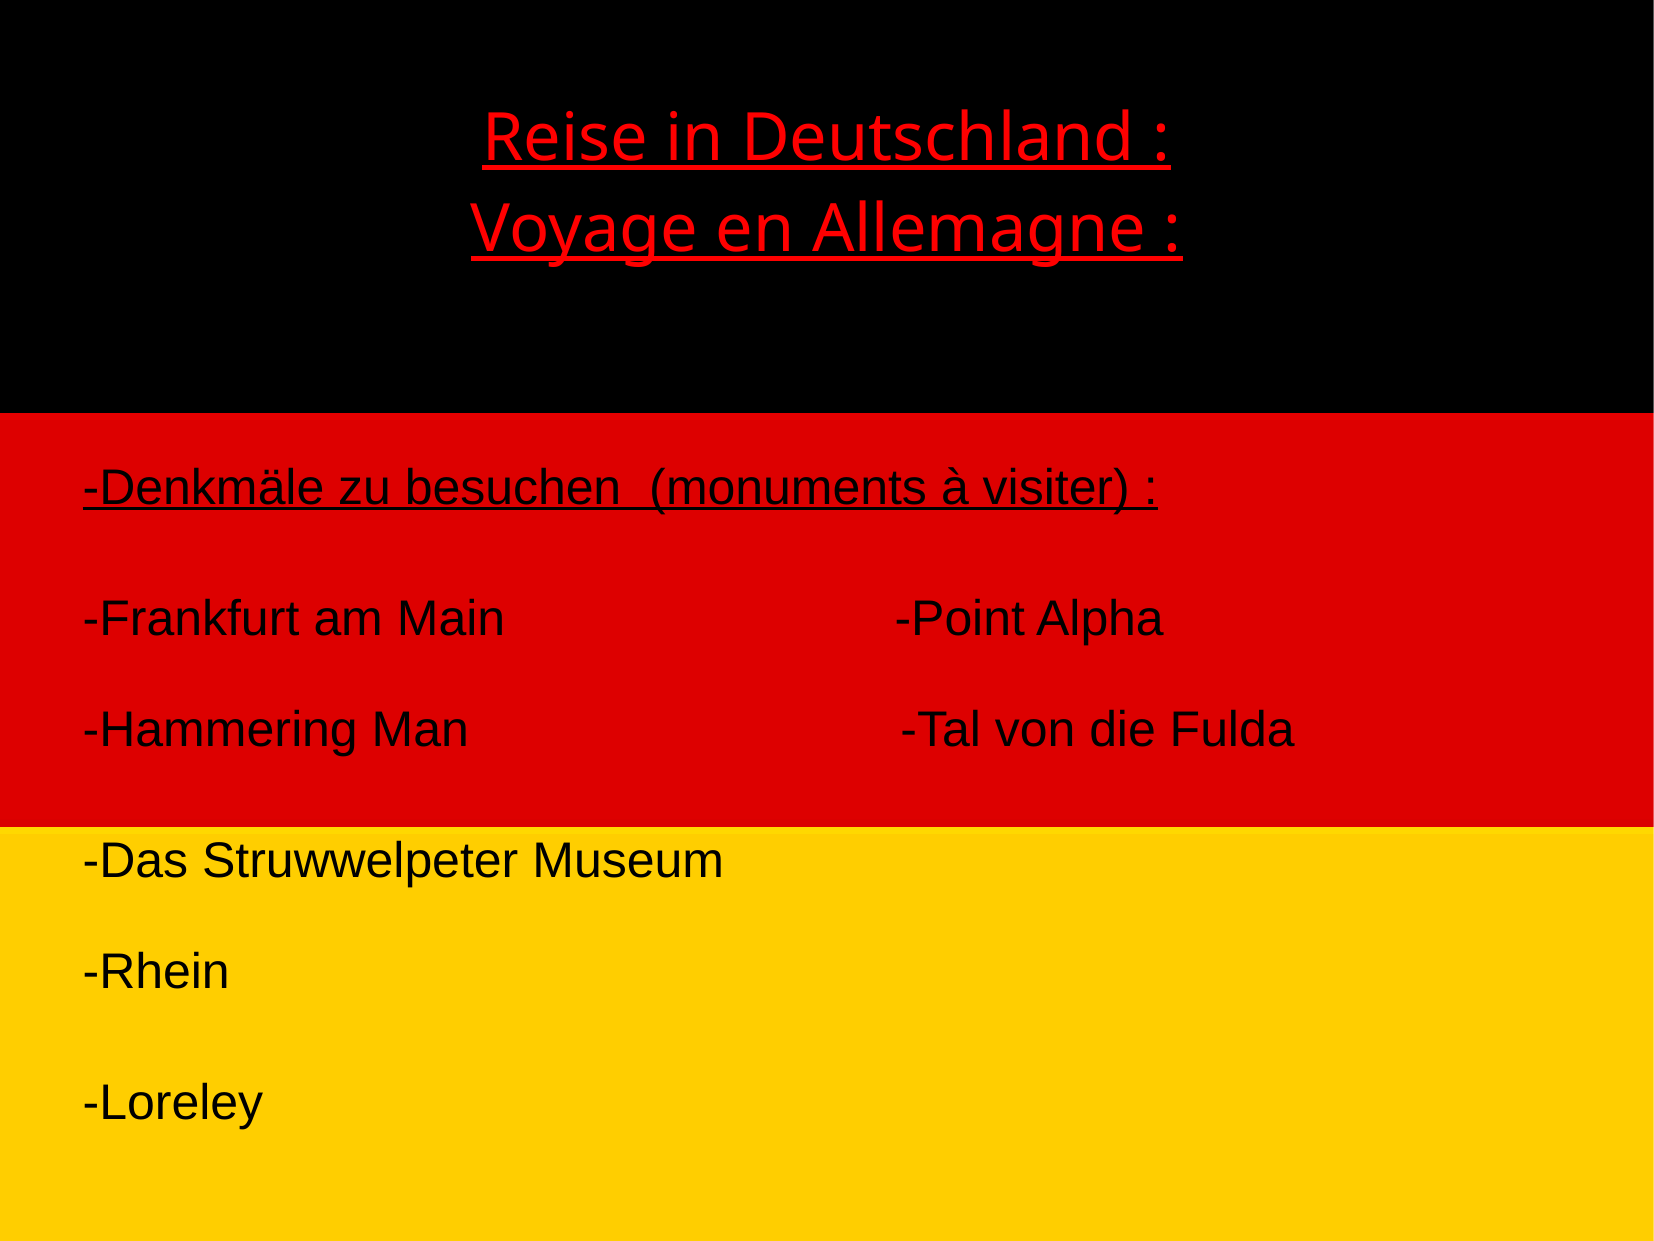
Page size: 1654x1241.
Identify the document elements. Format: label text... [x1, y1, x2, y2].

picture [0, 0, 1654, 1241]
subtitle -Denkmäle zu besuchen (monuments à visiter) : -Frankfurt am Main -Point Alpha -Hammering Man -Tal von die Fulda -Das Struwwelpeter Museum -Rhein -Loreley [82, 309, 1560, 1241]
title Reise in Deutschland : Voyage en Allemagne : [82, 76, 1571, 284]
